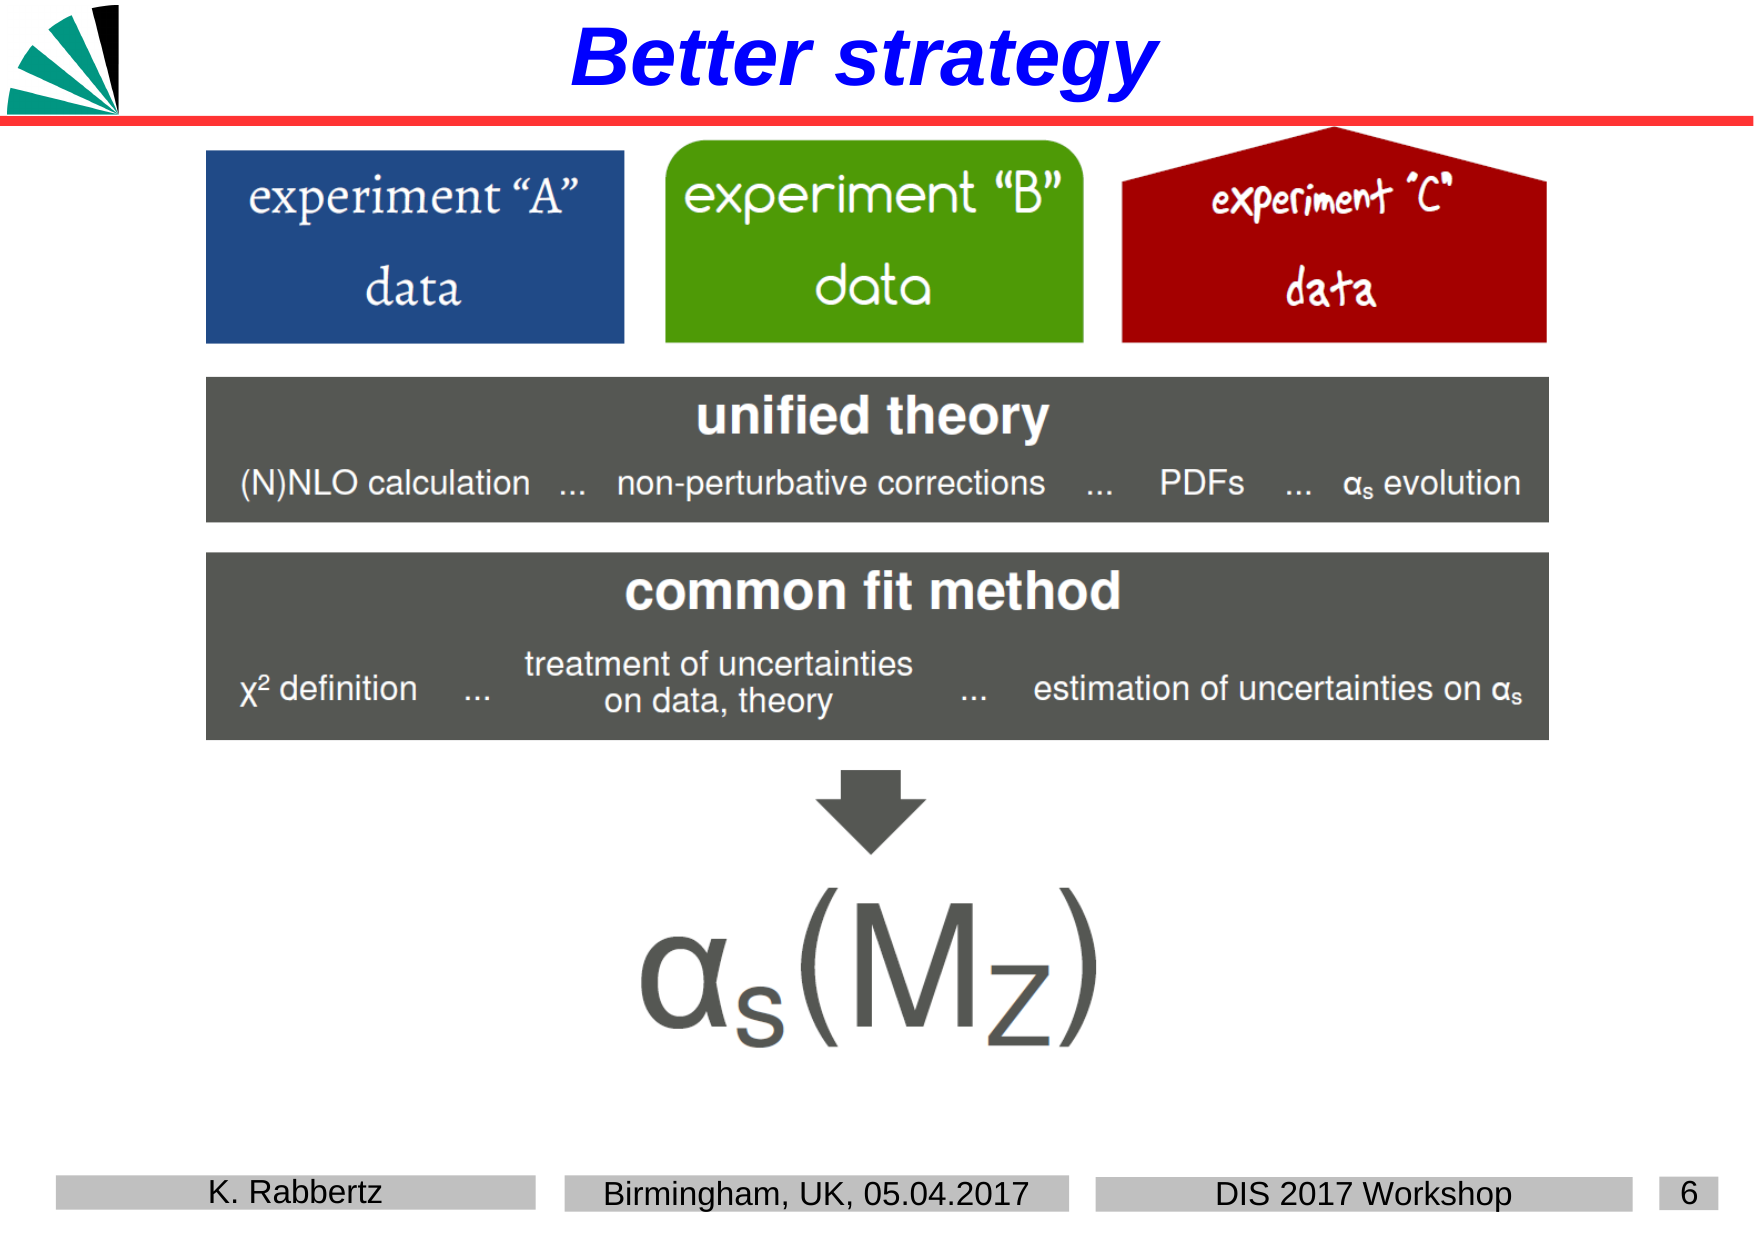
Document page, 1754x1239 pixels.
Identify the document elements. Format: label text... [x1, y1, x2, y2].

picture [7, 5, 119, 116]
title Better strategy [123, 0, 1606, 114]
picture [206, 126, 1549, 1161]
